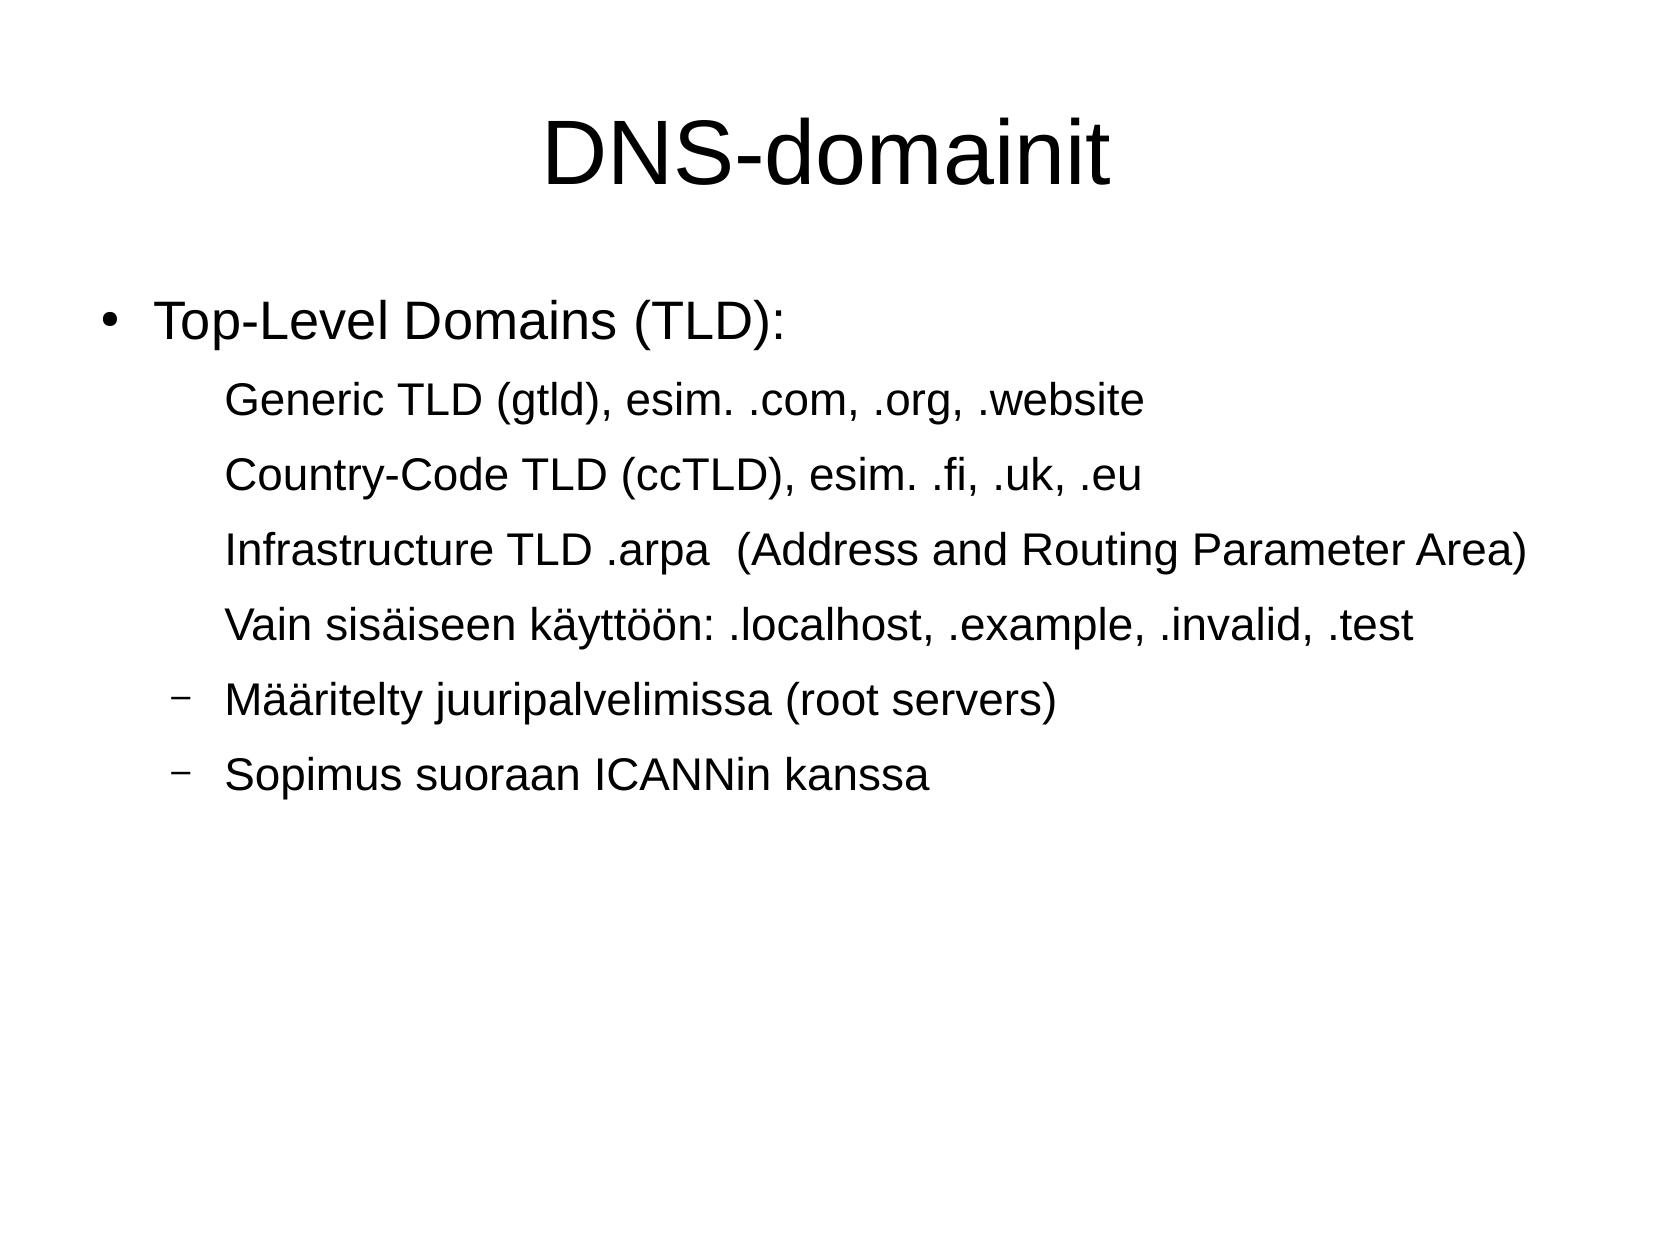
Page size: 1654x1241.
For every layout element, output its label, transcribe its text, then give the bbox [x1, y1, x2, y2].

title DNS-domainit [82, 49, 1571, 257]
list Top-Level Domains (TLD): Generic TLD (gtld), esim. .com, .org, .website Country-Code TLD (ccTLD), esim. .fi, .uk, .eu Infrastructure TLD .arpa (Address and Routing Parameter Area) Vain sisäiseen käyttöön: .localhost, .example, .invalid, .test Määritelty juuripalvelimissa (root servers) Sopimus suoraan ICANNin kanssa [82, 290, 1571, 1010]
